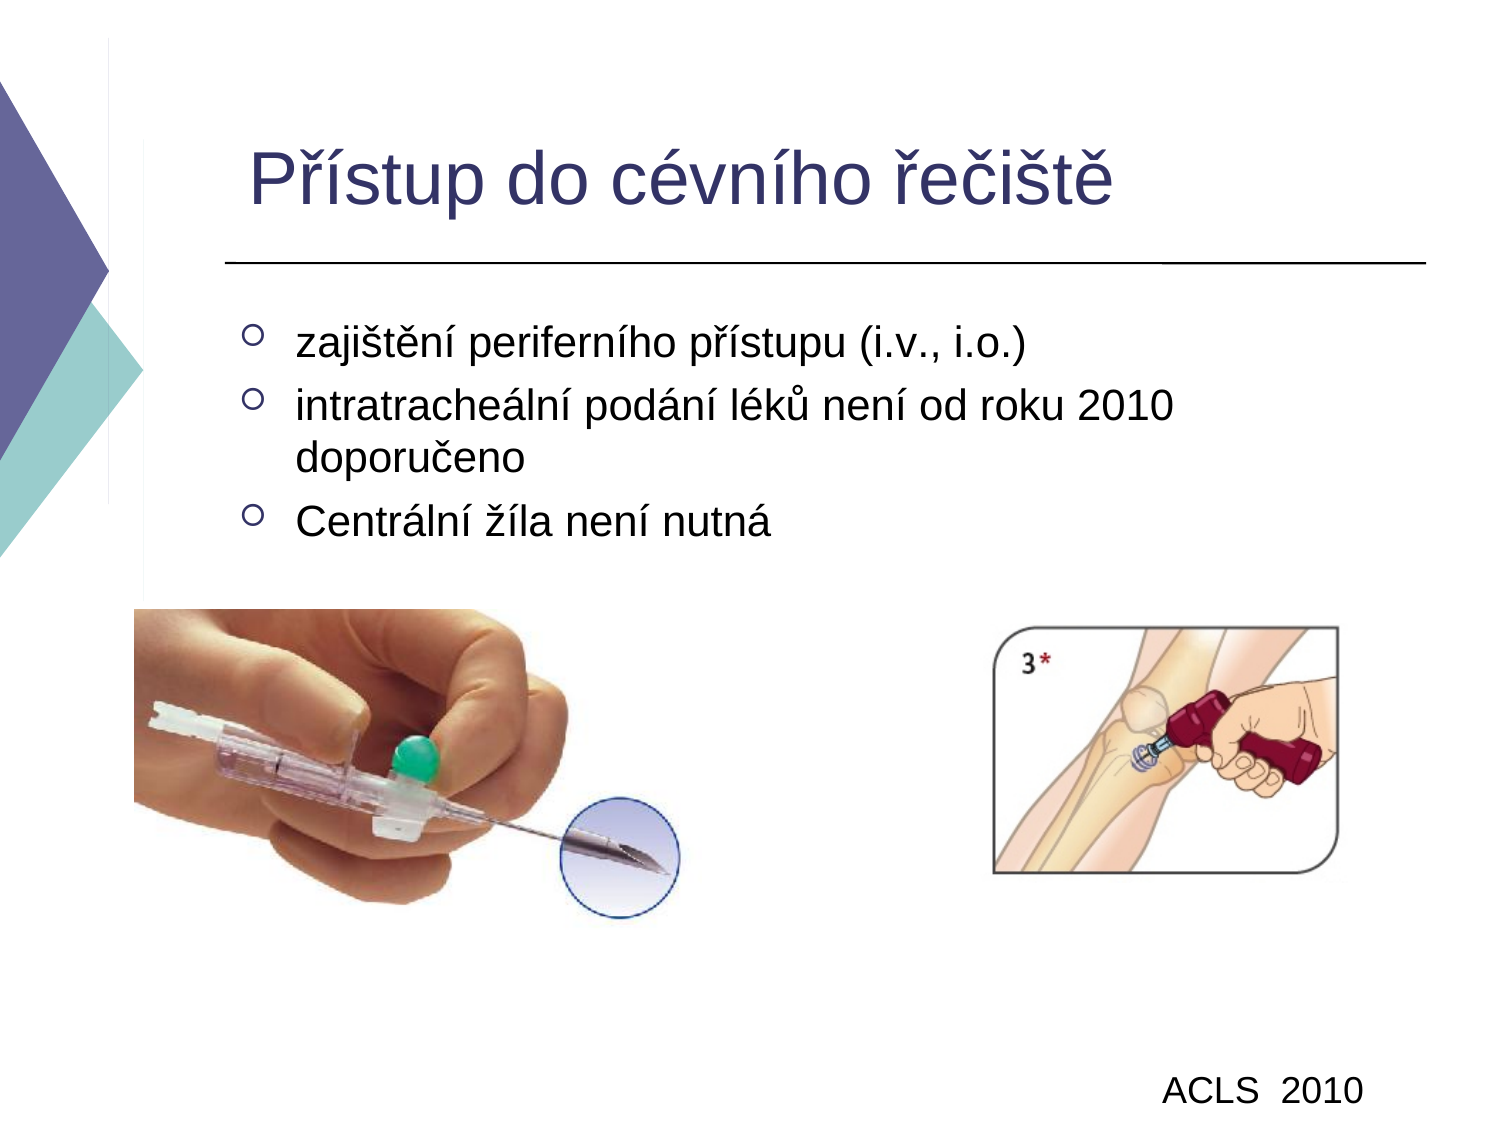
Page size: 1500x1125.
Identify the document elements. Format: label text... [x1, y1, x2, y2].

list zajištění periferního přístupu (i.v., i.o.) intratracheální podání léků není od roku 2010 doporučeno Centrální žíla není nutná [224, 305, 1425, 1053]
picture [980, 623, 1348, 883]
title Přístup do cévního řečiště [233, 58, 1416, 228]
picture [134, 609, 702, 962]
text_box ACLS 2010 [1147, 1064, 1379, 1125]
